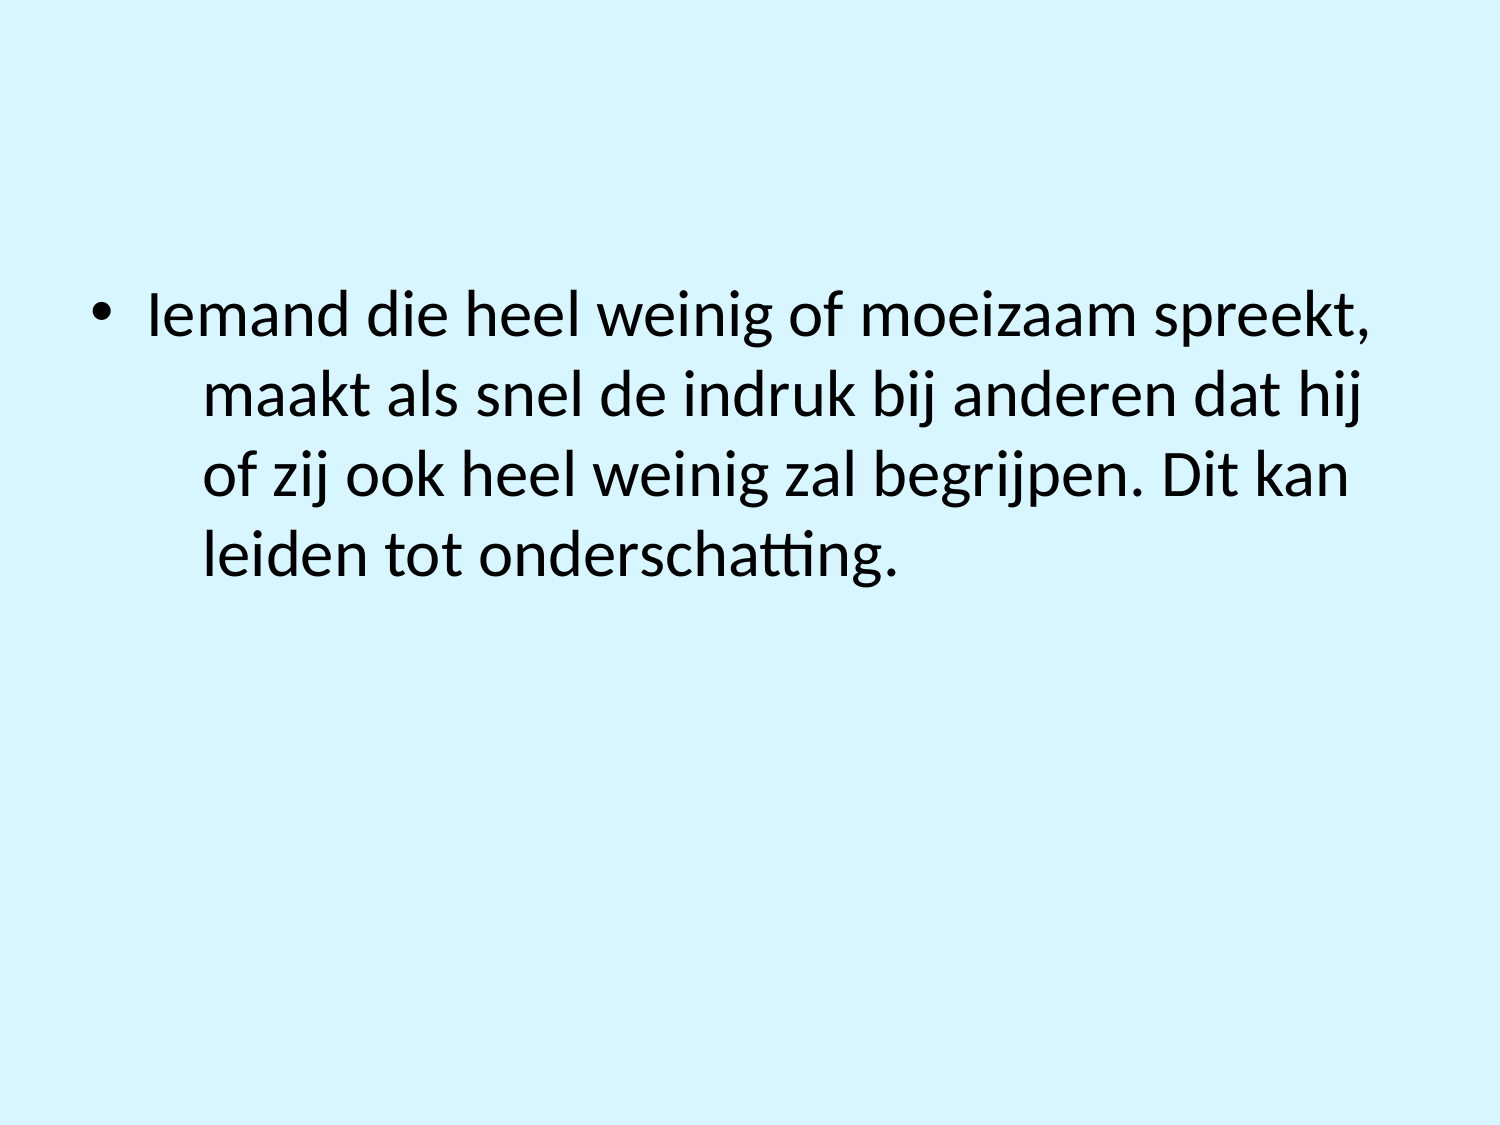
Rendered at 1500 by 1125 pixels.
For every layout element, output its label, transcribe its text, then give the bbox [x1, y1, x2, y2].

list Iemand die heel weinig of moeizaam spreekt, maakt als snel de indruk bij anderen dat hij of zij ook heel weinig zal begrijpen. Dit kan leiden tot onderschatting. [75, 262, 1426, 1005]
